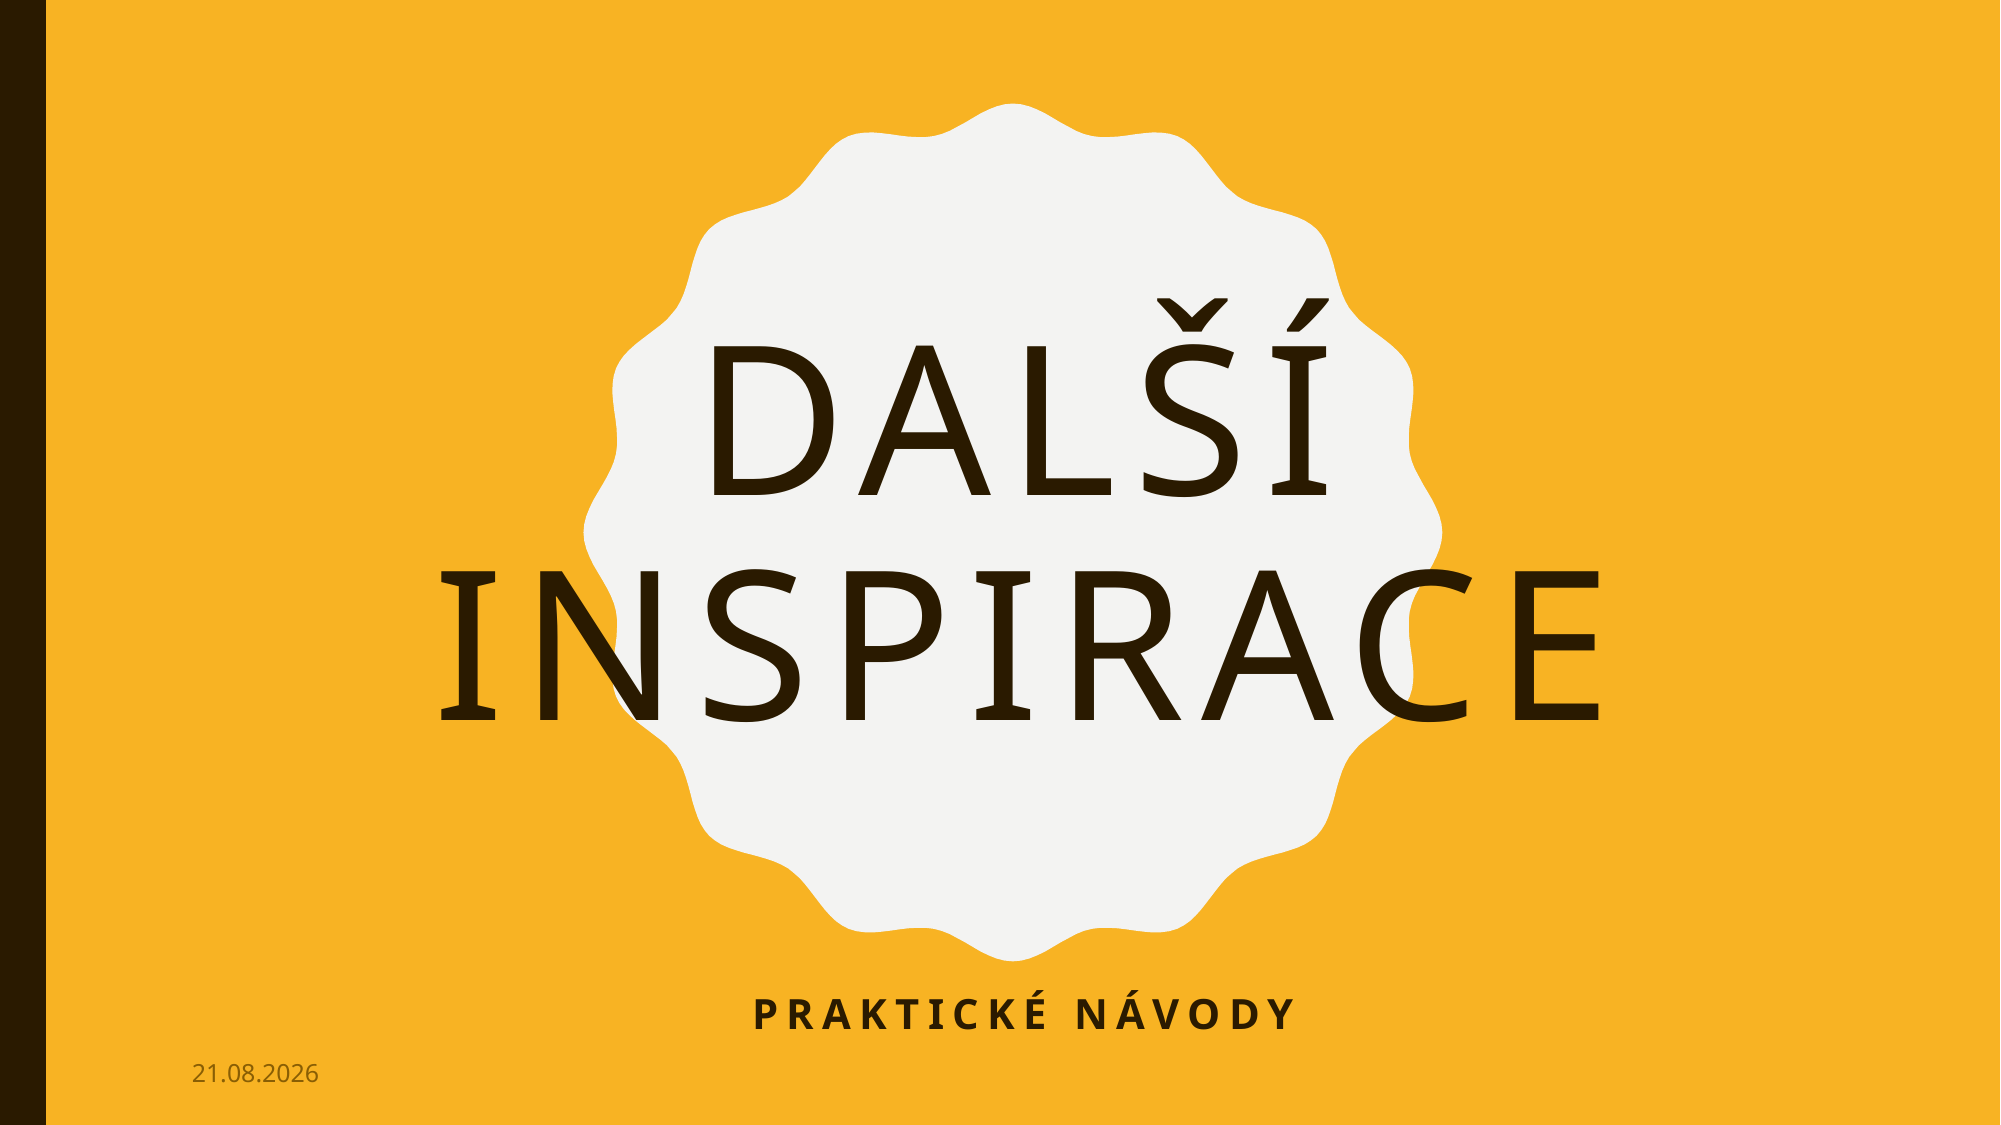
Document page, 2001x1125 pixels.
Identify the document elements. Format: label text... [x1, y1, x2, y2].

text_box 19.02.2020 [176, 1045, 560, 1104]
subtitle Praktické návody [363, 980, 1684, 1103]
title Další inspirace [176, 180, 1870, 902]
